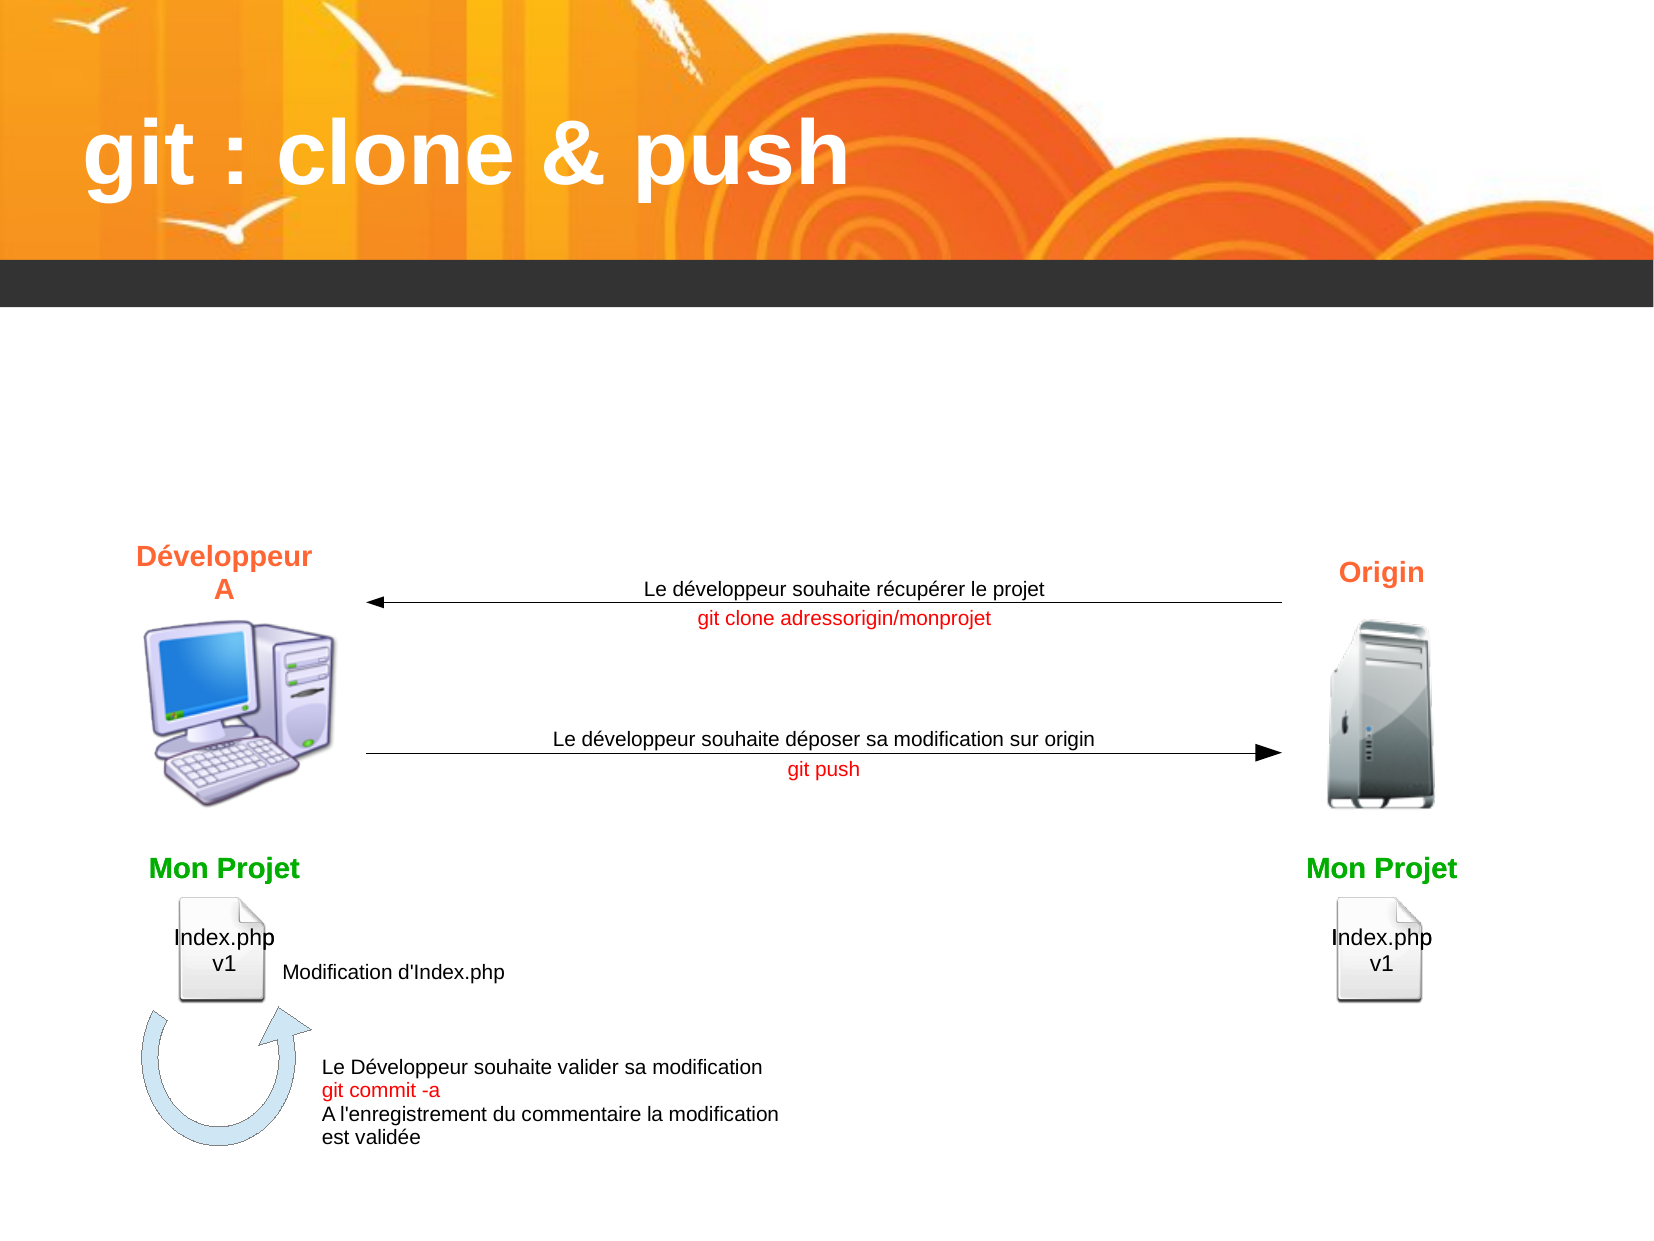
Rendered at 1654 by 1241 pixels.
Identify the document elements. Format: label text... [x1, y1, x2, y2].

text_box Origin [1263, 531, 1501, 615]
text_box Index.php v1 [165, 909, 284, 992]
text_box git clone adressorigin/monprojet [682, 603, 1007, 638]
text_box Développeur A [106, 531, 343, 615]
text_box Index.php v1 [1322, 909, 1441, 992]
text_box Le développeur souhaite déposer sa modification sur origin [538, 754, 772, 759]
picture [171, 992, 278, 1004]
text_box Le développeur souhaite déposer sa modification sur origin [876, 754, 1110, 759]
text_box [141, 1006, 312, 1146]
text_box Le Développeur souhaite valider sa modification git commit -a A l'enregistrement du commentaire la modification est validée [307, 1048, 794, 1157]
picture [1329, 897, 1435, 909]
title git : clone & push [82, 49, 1571, 257]
picture [141, 615, 342, 815]
text_box Le développeur souhaite récupérer le projet [629, 570, 1060, 602]
picture [1329, 992, 1435, 1004]
text_box git push [772, 754, 876, 789]
picture [171, 897, 278, 909]
text_box Mon Projet [1263, 826, 1501, 910]
text_box Modification d'Index.php [267, 953, 520, 992]
text_box Le développeur souhaite déposer sa modification sur origin [538, 720, 1110, 753]
picture [1281, 615, 1482, 815]
text_box Mon Projet [106, 826, 343, 910]
